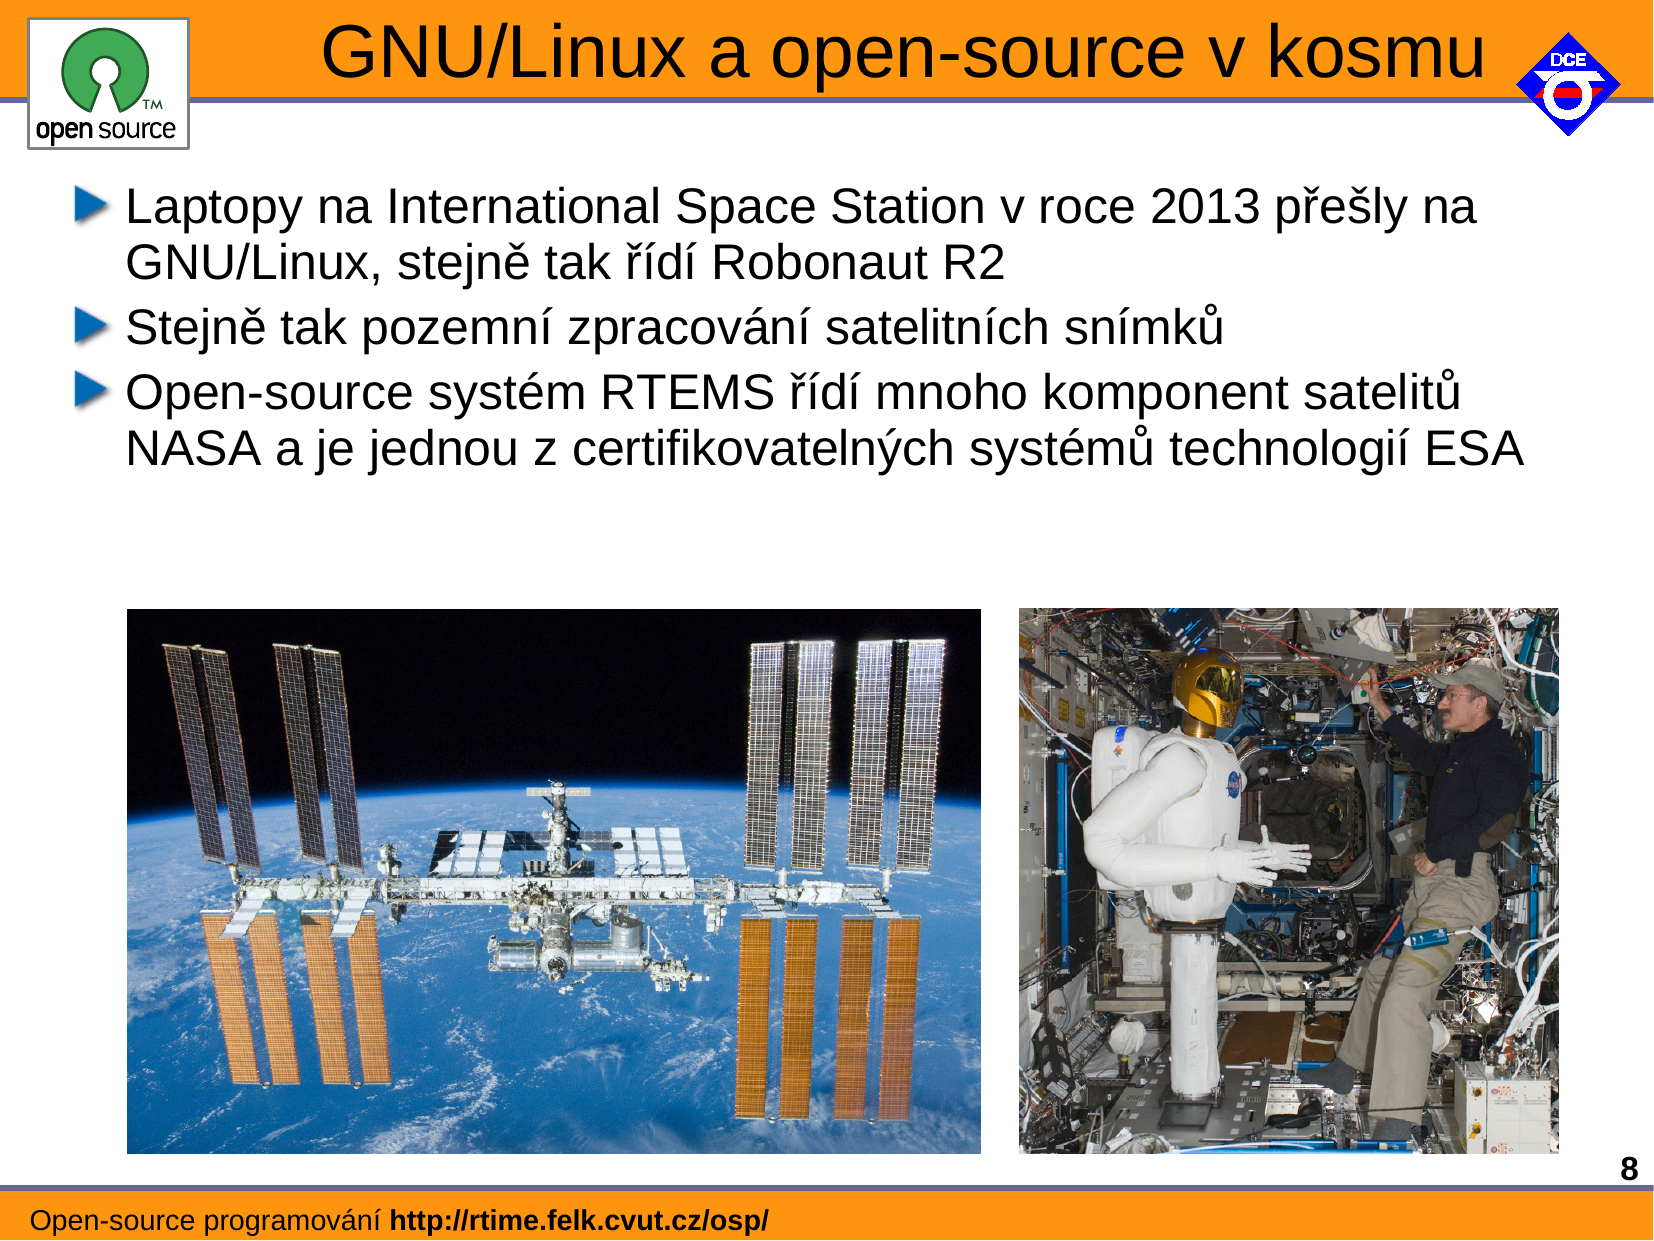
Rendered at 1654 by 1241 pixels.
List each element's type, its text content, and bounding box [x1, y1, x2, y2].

picture [127, 609, 981, 1154]
list Laptopy na International Space Station v roce 2013 přešly na GNU/Linux, stejně tak řídí Robonaut R2 Stejně tak pozemní zpracování satelitních snímků Open-source systém RTEMS řídí mnoho komponent satelitů NASA a je jednou z certifikovatelných systémů technologií ESA [54, 178, 1599, 536]
picture [1019, 608, 1559, 1154]
title GNU/Linux a open-source v kosmu [178, 4, 1631, 98]
